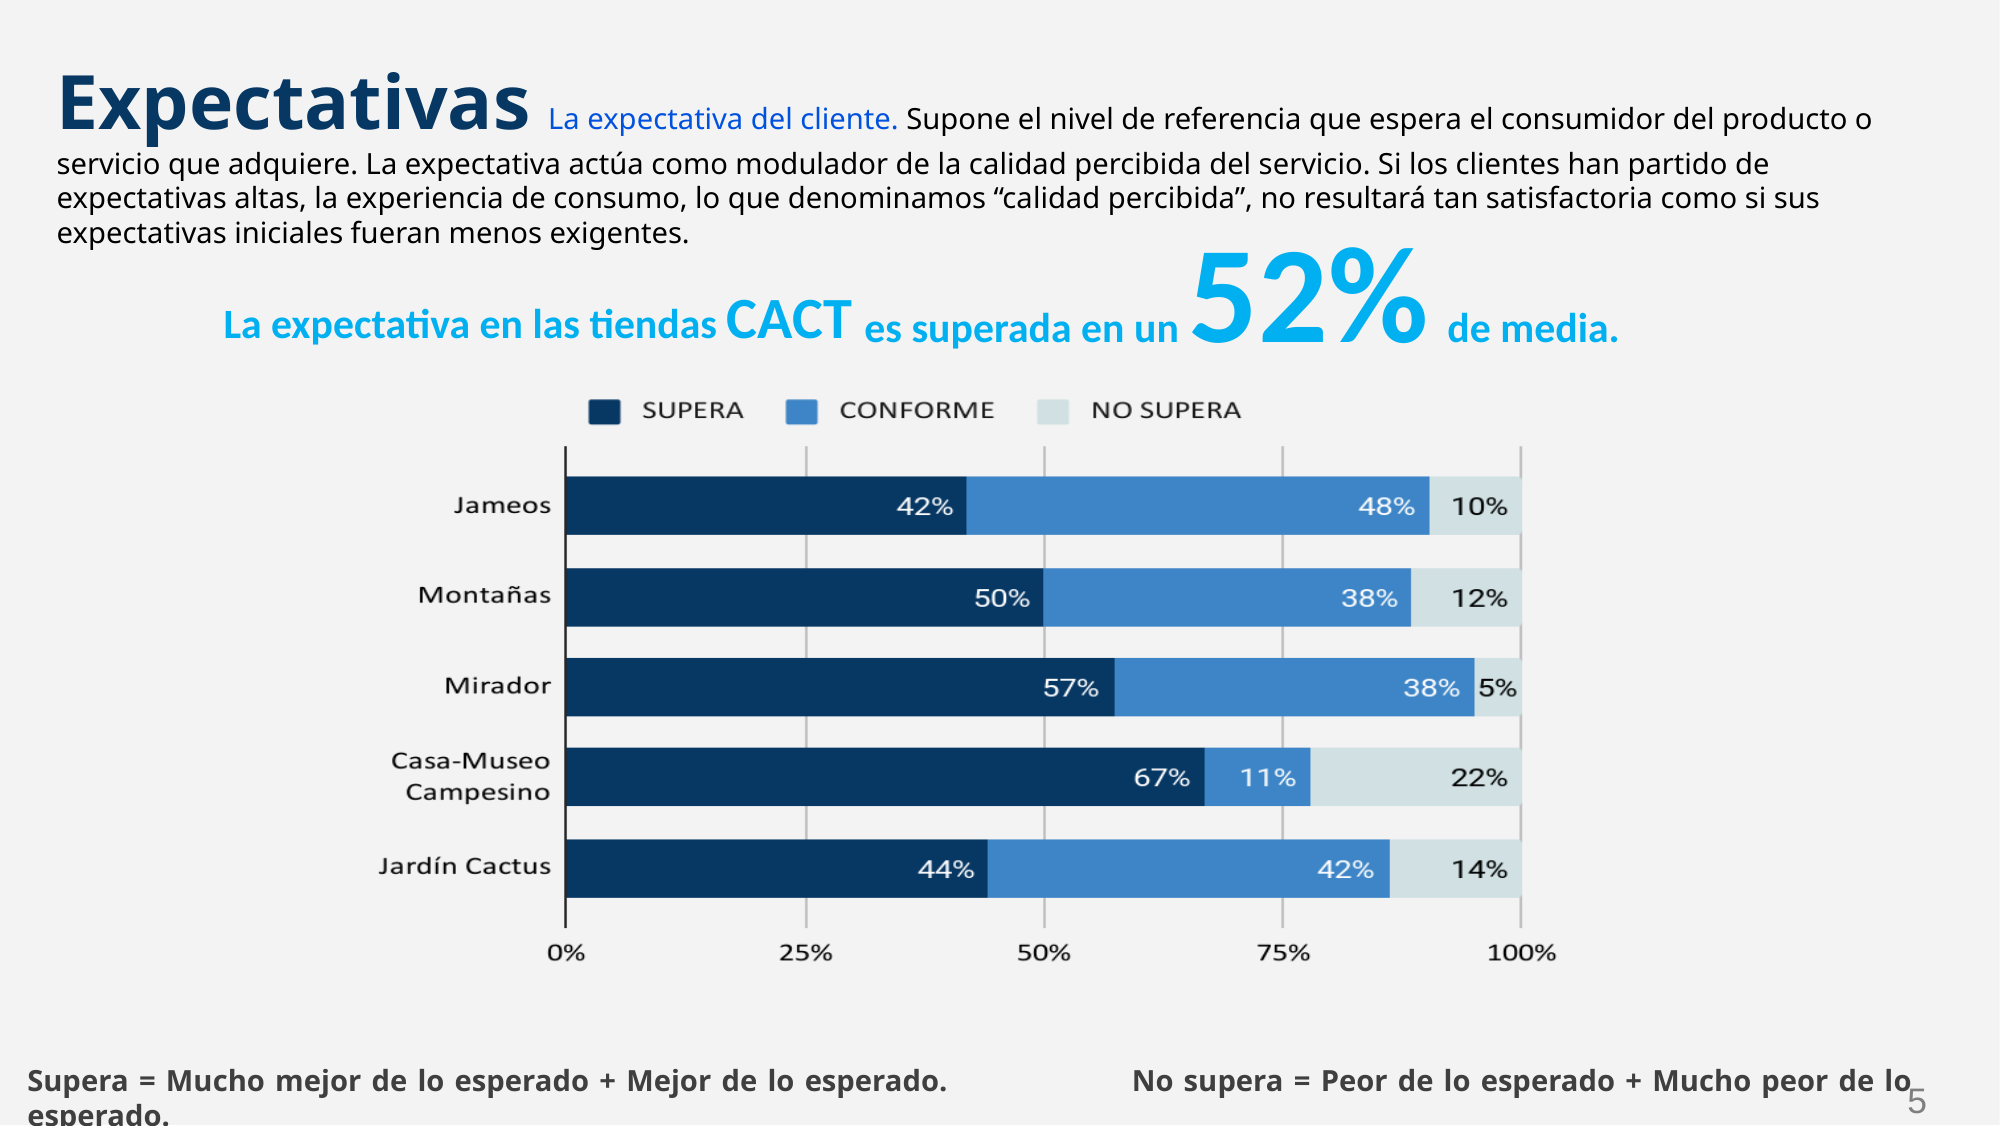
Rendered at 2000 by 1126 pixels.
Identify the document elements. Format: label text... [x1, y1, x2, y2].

slide_number <number> [1478, 1069, 1945, 1126]
text_box es superada en un 52% de media. [787, 197, 2000, 379]
text_box Expectativas La expectativa del cliente. Supone el nivel de referencia que espera el consumidor del producto o servicio que adquiere. La expectativa actúa como modulador de la calidad percibida del servicio. Si los clientes han partido de expectativas altas, la experiencia de consumo, lo que denominamos “calidad percibida”, no resultará tan satisfactoria como si sus expectativas iniciales fueran menos exigentes. [38, 0, 1938, 305]
text_box La expectativa en las tiendas CACT [208, 272, 787, 450]
list Supera = Mucho mejor de lo esperado + Mejor de lo esperado. No supera = Peor de lo esperado + Mucho peor de lo esperado. [27, 1062, 1914, 1121]
picture [268, 368, 1562, 998]
